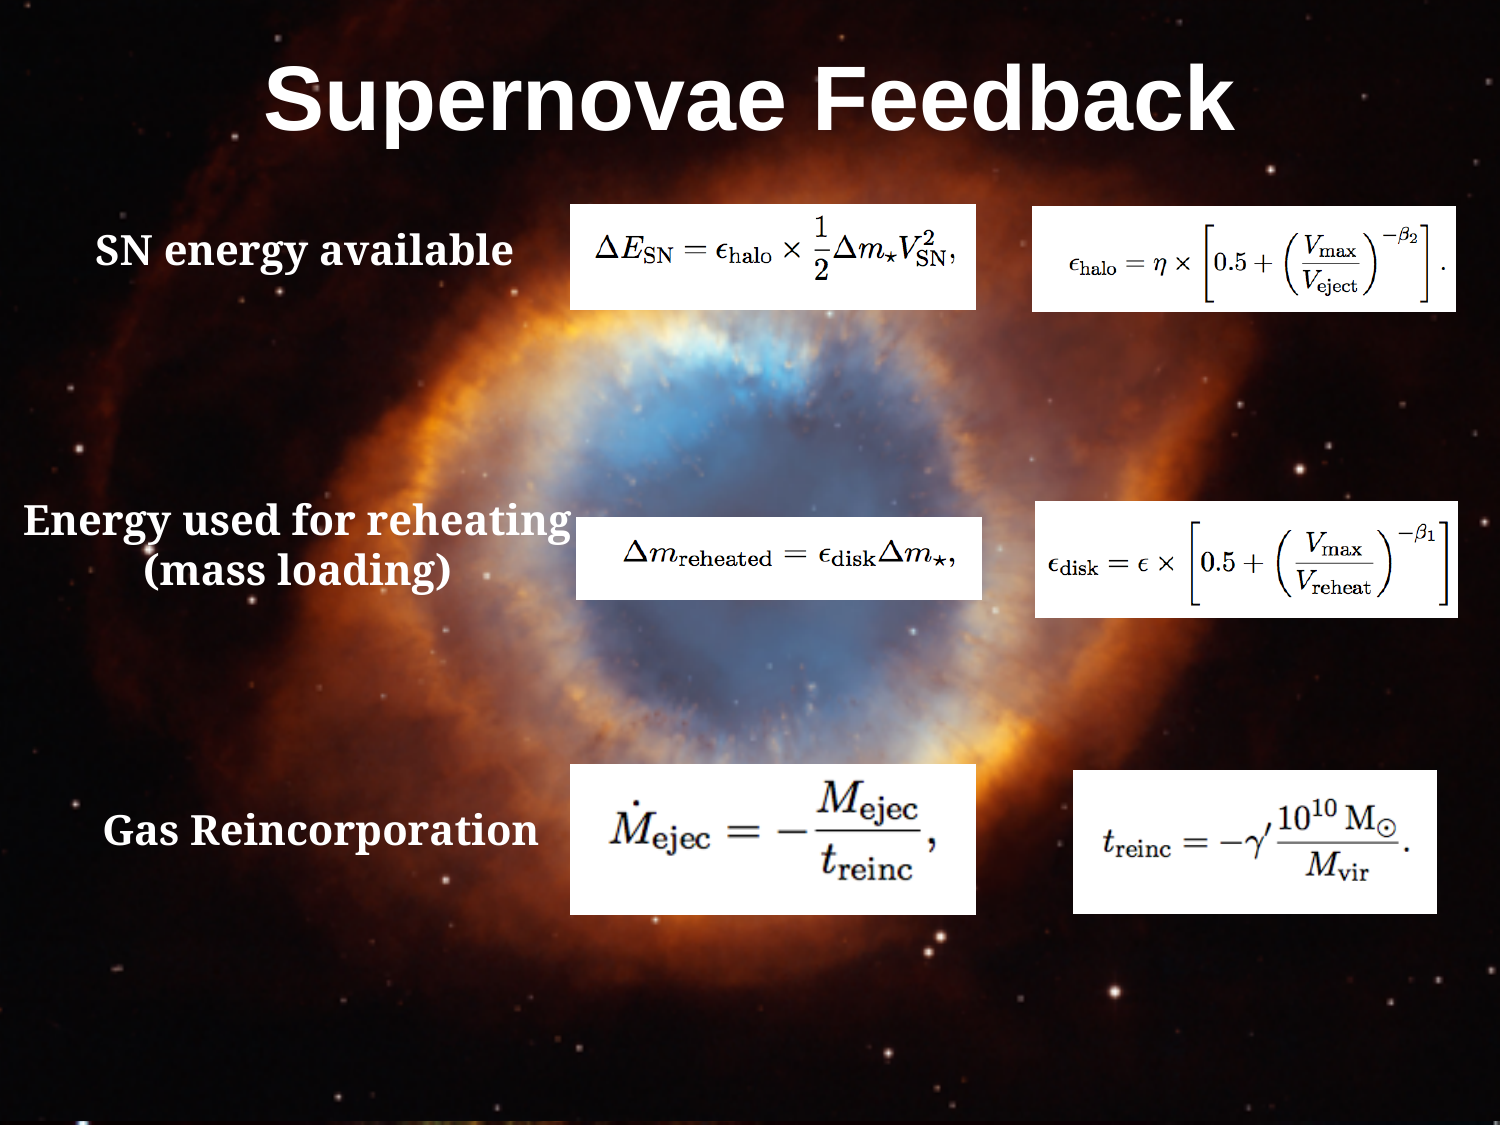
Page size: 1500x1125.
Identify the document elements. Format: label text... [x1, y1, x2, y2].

picture [0, 188, 1500, 1125]
text_box SN energy available [54, 216, 555, 282]
text_box Gas Reincorporation [87, 796, 555, 862]
title Supernovae Feedback [0, 0, 1500, 188]
text_box Energy used for reheating (mass loading) [8, 485, 587, 602]
